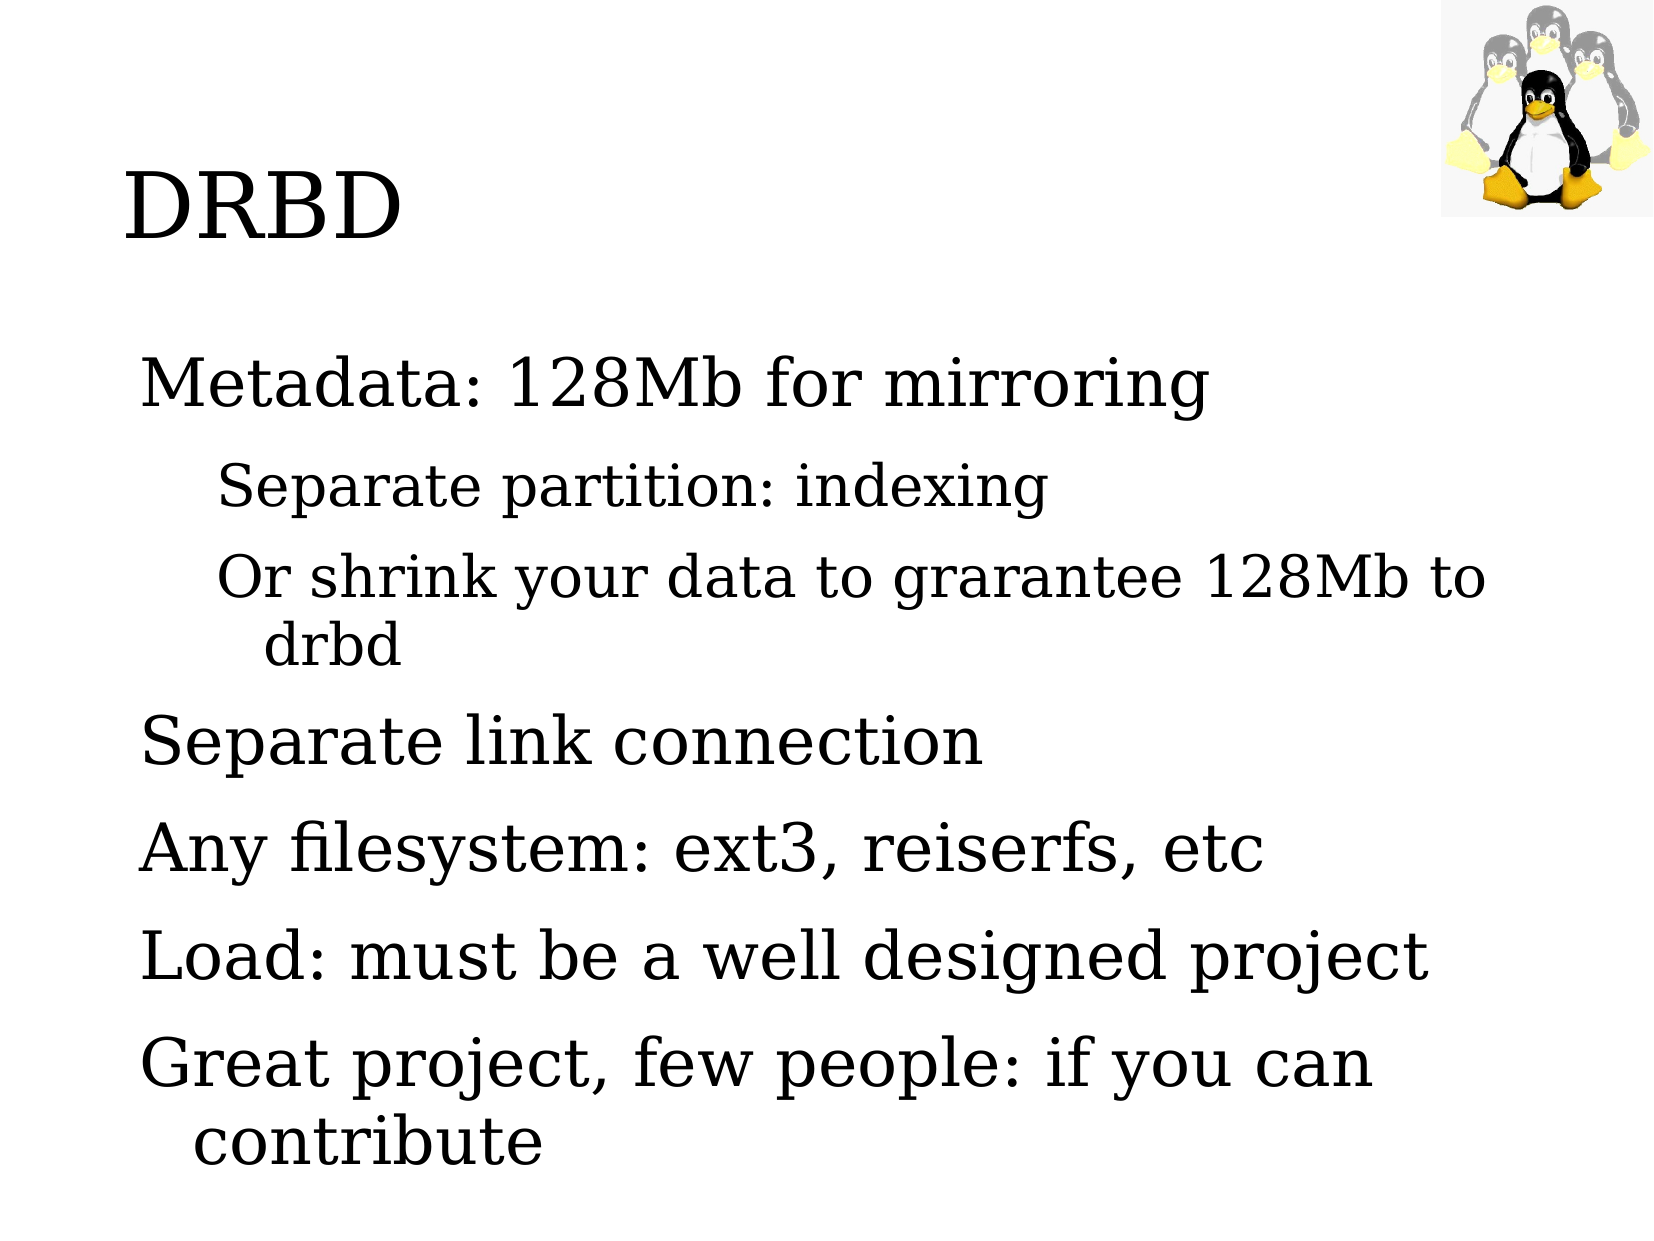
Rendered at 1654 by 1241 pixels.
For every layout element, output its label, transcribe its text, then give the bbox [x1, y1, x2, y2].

picture [1441, 0, 1654, 217]
list Metadata: 128Mb for mirroring Separate partition: indexing Or shrink your data to grarantee 128Mb to drbd Separate link connection Any filesystem: ext3, reiserfs, etc Load: must be a well designed project Great project, few people: if you can contribute [121, 344, 1534, 1181]
title DRBD [121, 102, 1534, 311]
